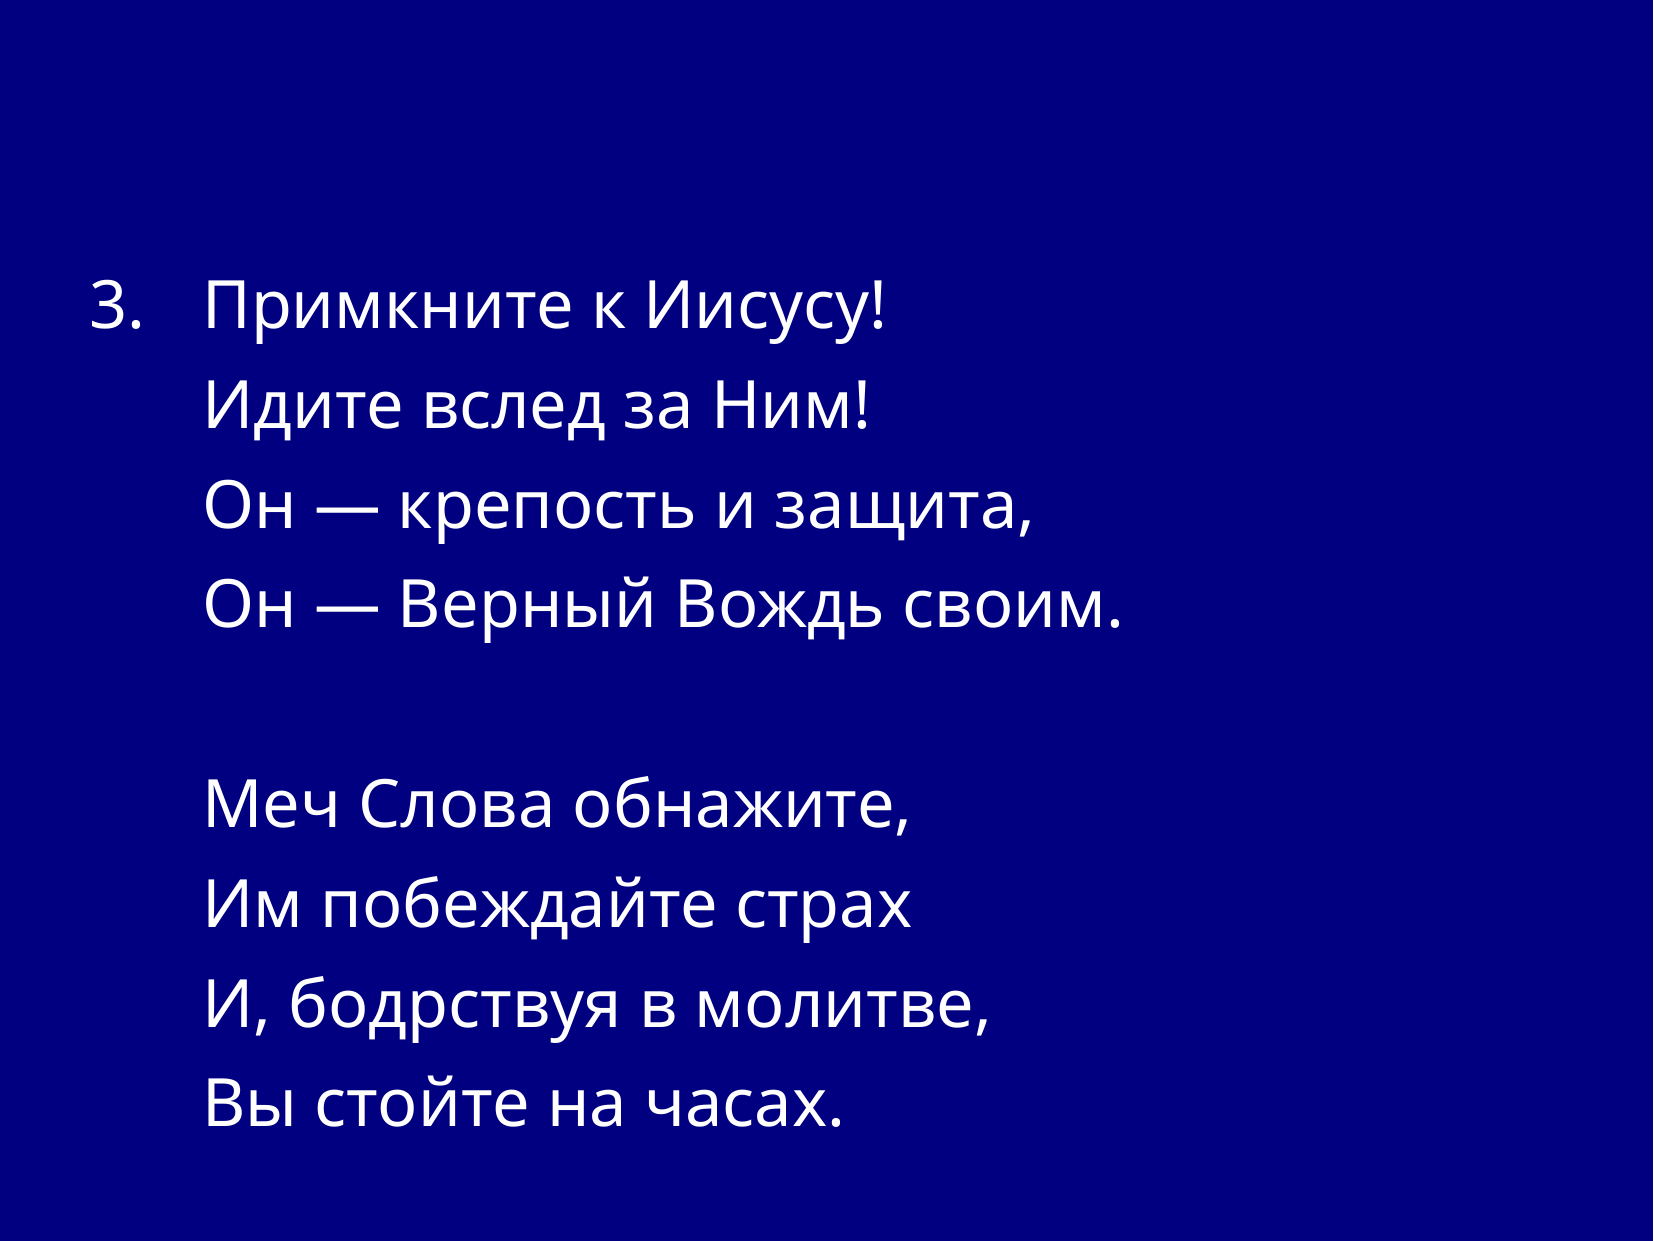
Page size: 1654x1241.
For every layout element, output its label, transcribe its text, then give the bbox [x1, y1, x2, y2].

text_box 3. Примкните к Иисусу! Идите вслед за Ним! Он — крепость и защита, Он — Верный Вождь своим. Меч Слова обнажите, Им побеждайте страх И, бодрствуя в молитве, Вы стойте на часах. [75, 150, 1576, 1163]
